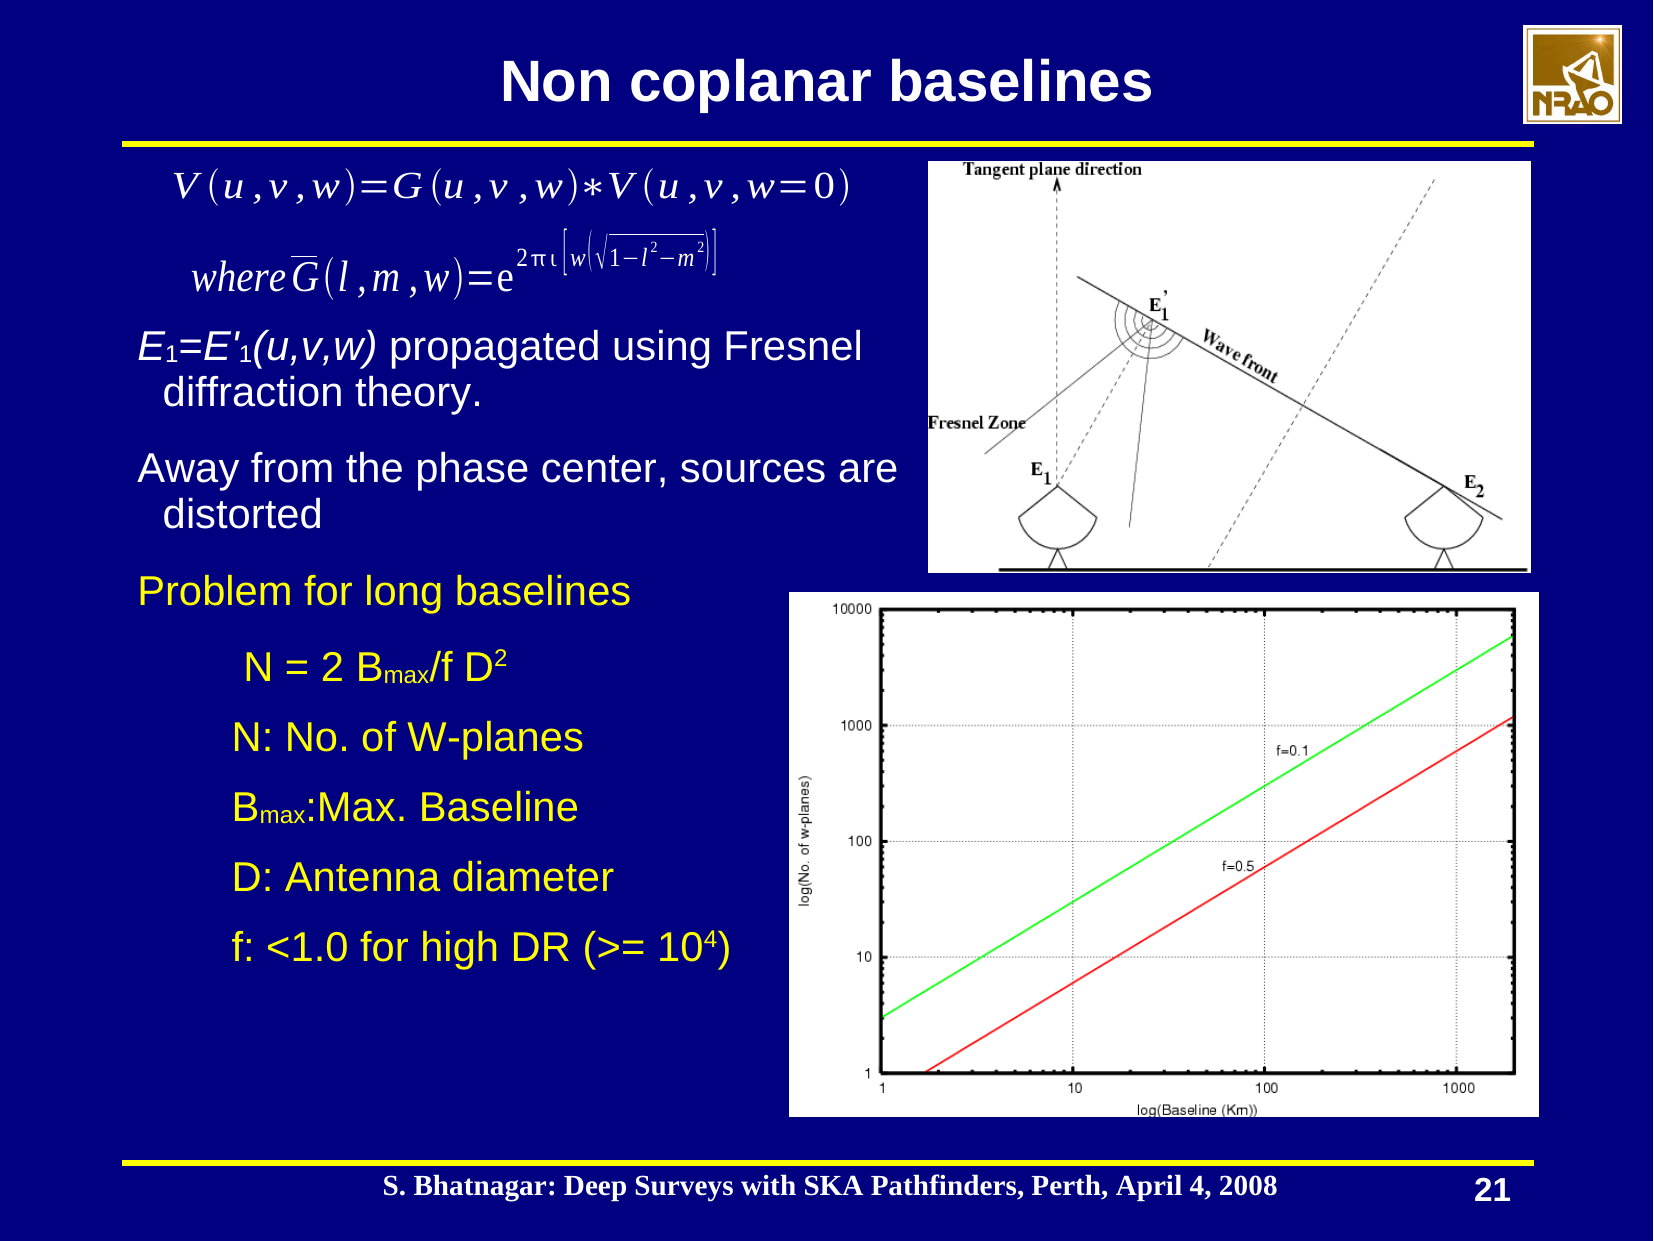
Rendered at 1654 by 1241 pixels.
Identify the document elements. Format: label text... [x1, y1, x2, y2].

list E1=E'1(u,v,w) propagated using Fresnel diffraction theory. Away from the phase center, sources are distorted Problem for long baselines N = 2 Bmax/f D2 N: No. of W-planes Bmax:Max. Baseline D: Antenna diameter f: <1.0 for high DR (>= 104) [134, 157, 922, 1156]
chart [160, 155, 863, 210]
picture [789, 592, 1539, 1117]
title Non coplanar baselines [121, 23, 1533, 139]
picture [928, 161, 1531, 573]
picture [1533, 25, 1622, 124]
chart [178, 228, 727, 303]
